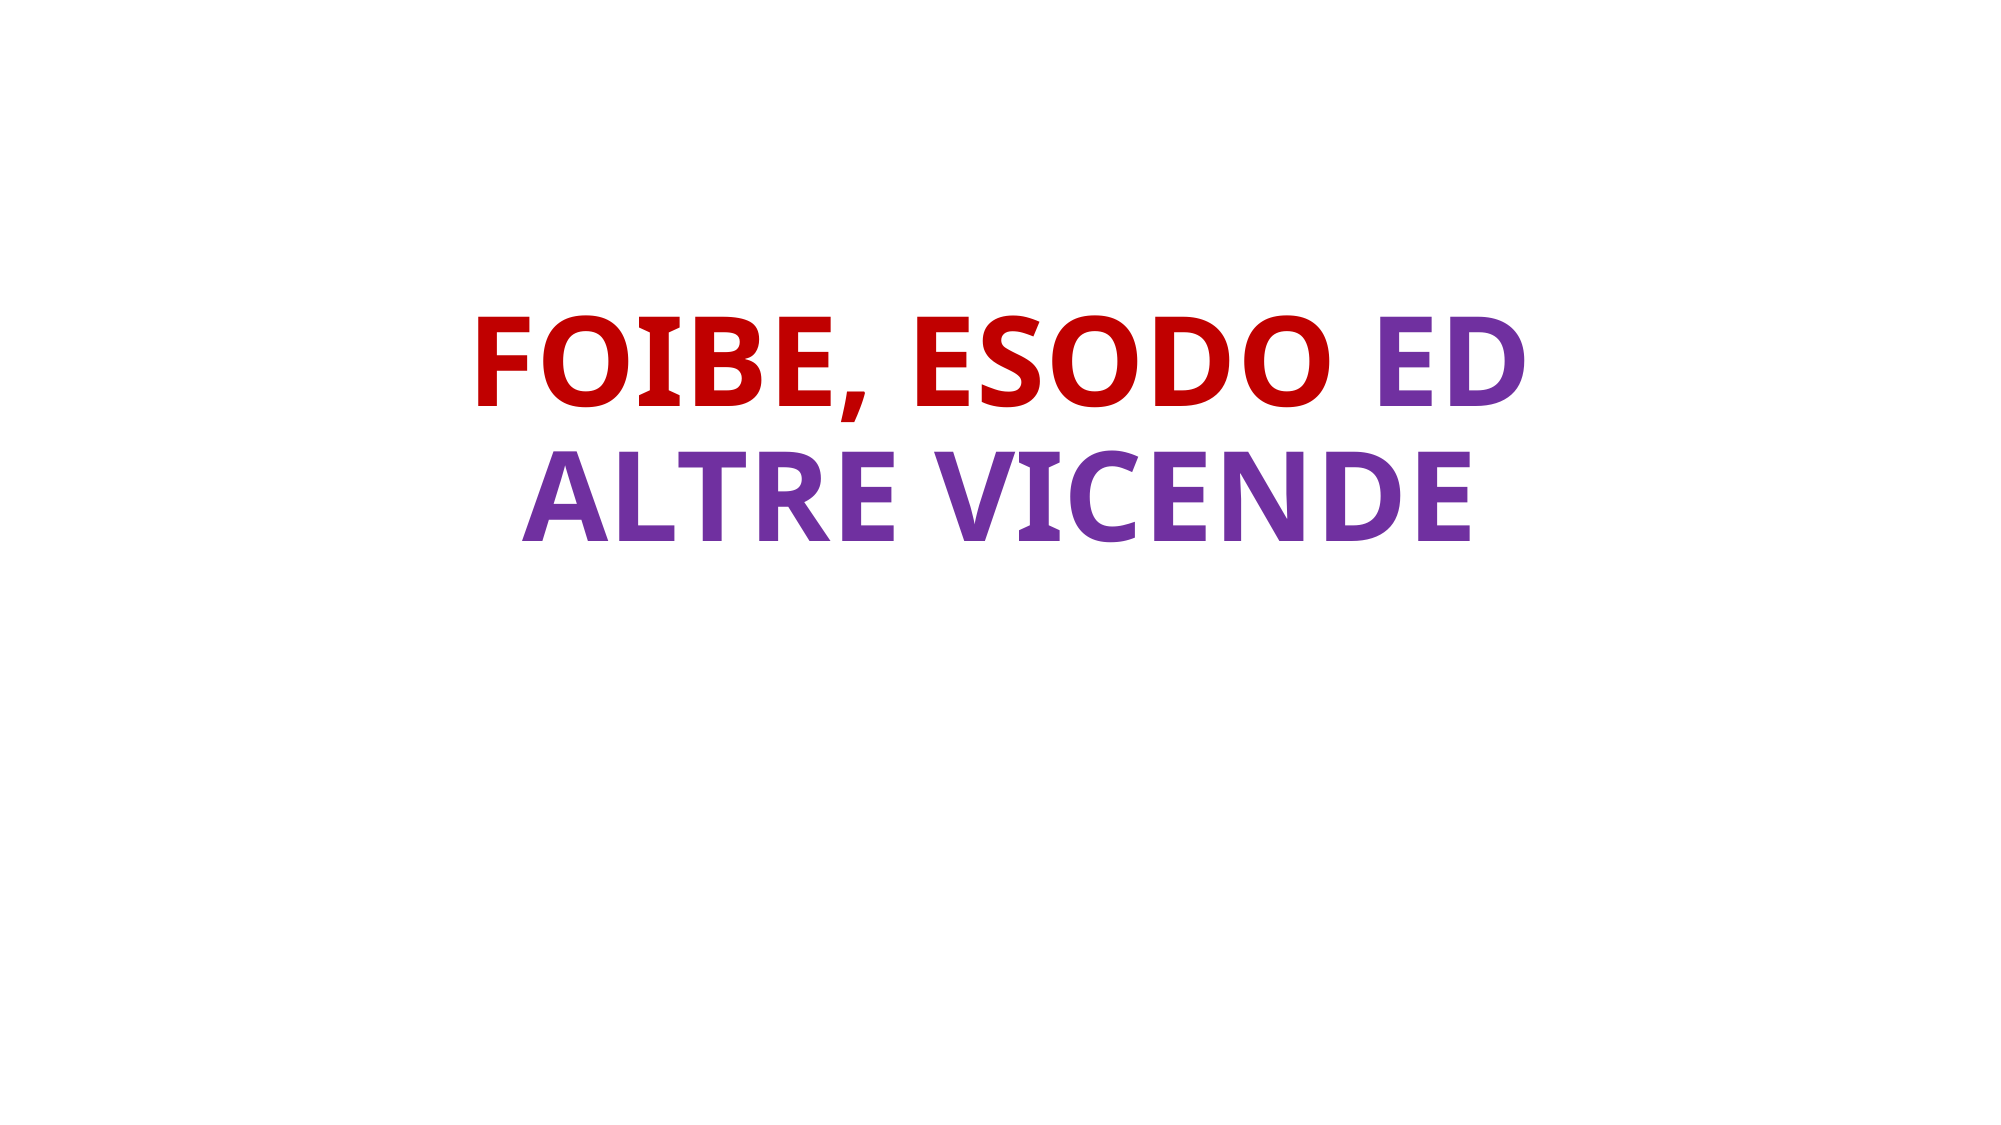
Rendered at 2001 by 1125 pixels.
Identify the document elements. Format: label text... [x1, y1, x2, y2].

title FOIBE, ESODO ED ALTRE VICENDE [249, 184, 1750, 576]
